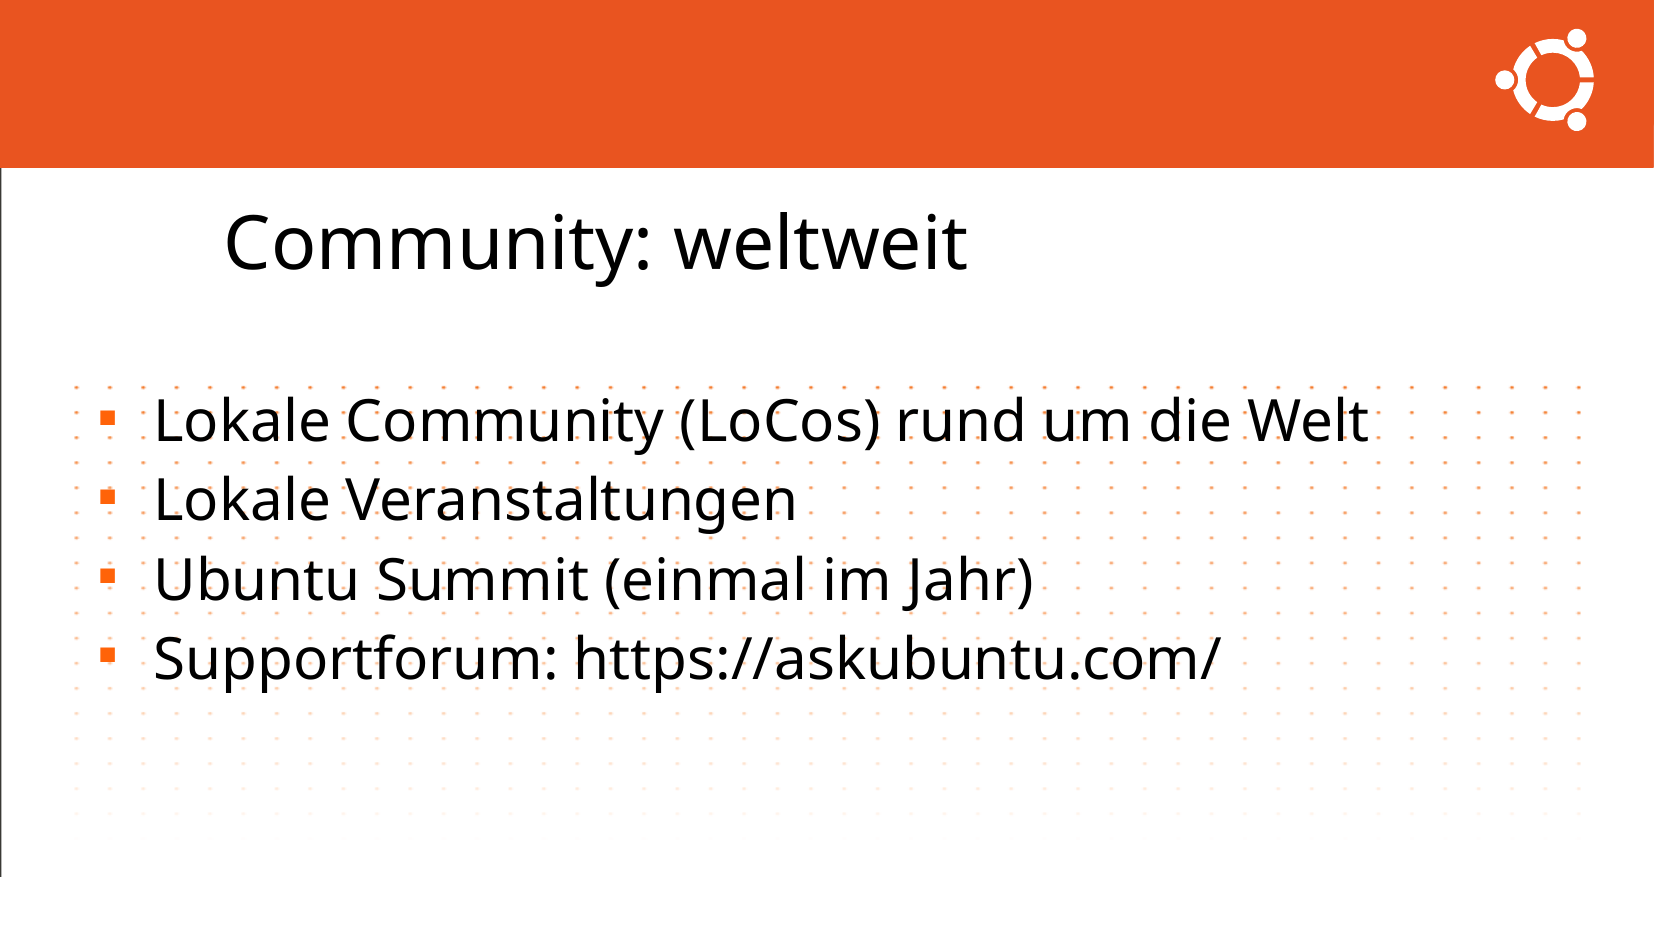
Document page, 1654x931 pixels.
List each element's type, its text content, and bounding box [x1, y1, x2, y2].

list Lokale Community (LoCos) rund um die Welt Lokale Veranstaltungen Ubuntu Summit (einmal im Jahr) Supportforum: https://askubuntu.com/ [82, 299, 1577, 832]
text_box Community: weltweit [209, 181, 1479, 299]
picture [0, 0, 1654, 877]
